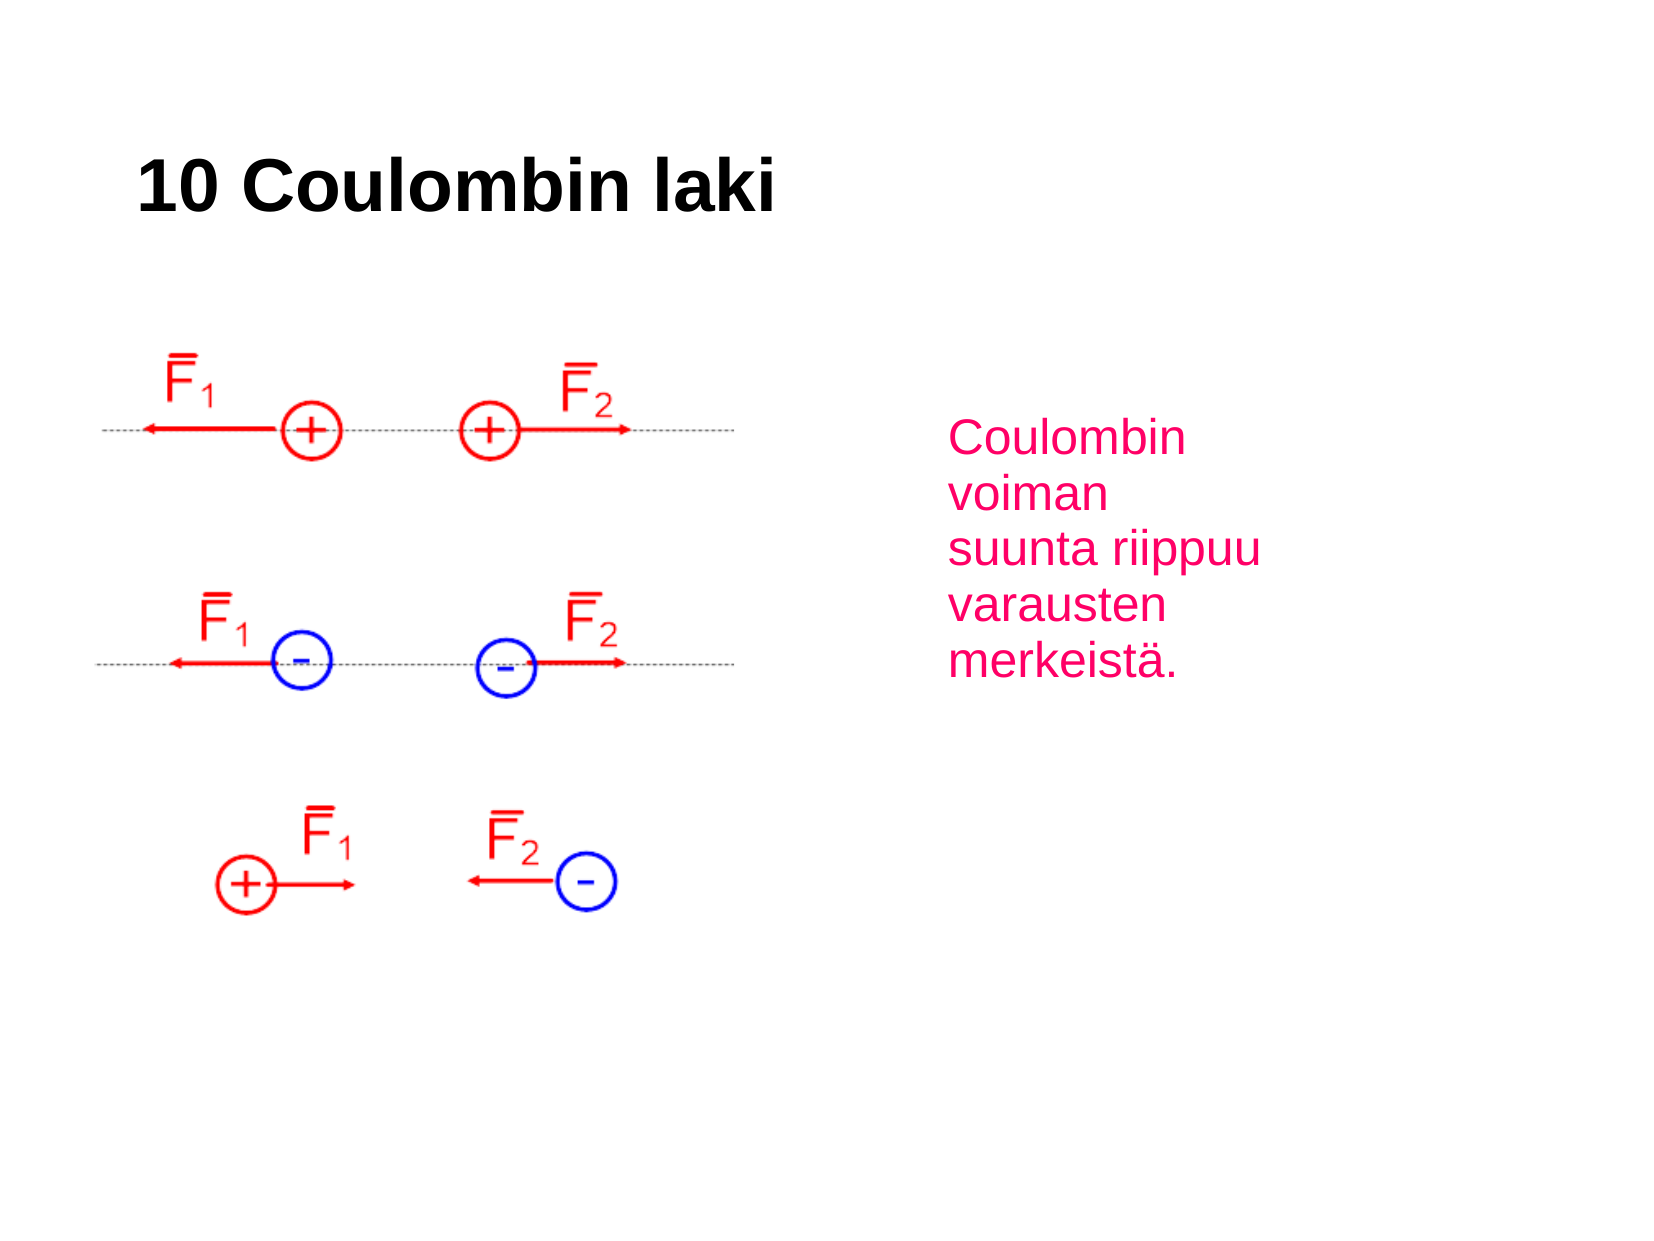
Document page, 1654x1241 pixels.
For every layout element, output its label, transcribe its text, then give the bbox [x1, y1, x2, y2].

text_box Coulombin voiman suunta riippuu varausten merkeistä. [933, 398, 1288, 693]
picture [94, 293, 735, 977]
text_box 10 Coulombin laki [122, 131, 1087, 399]
